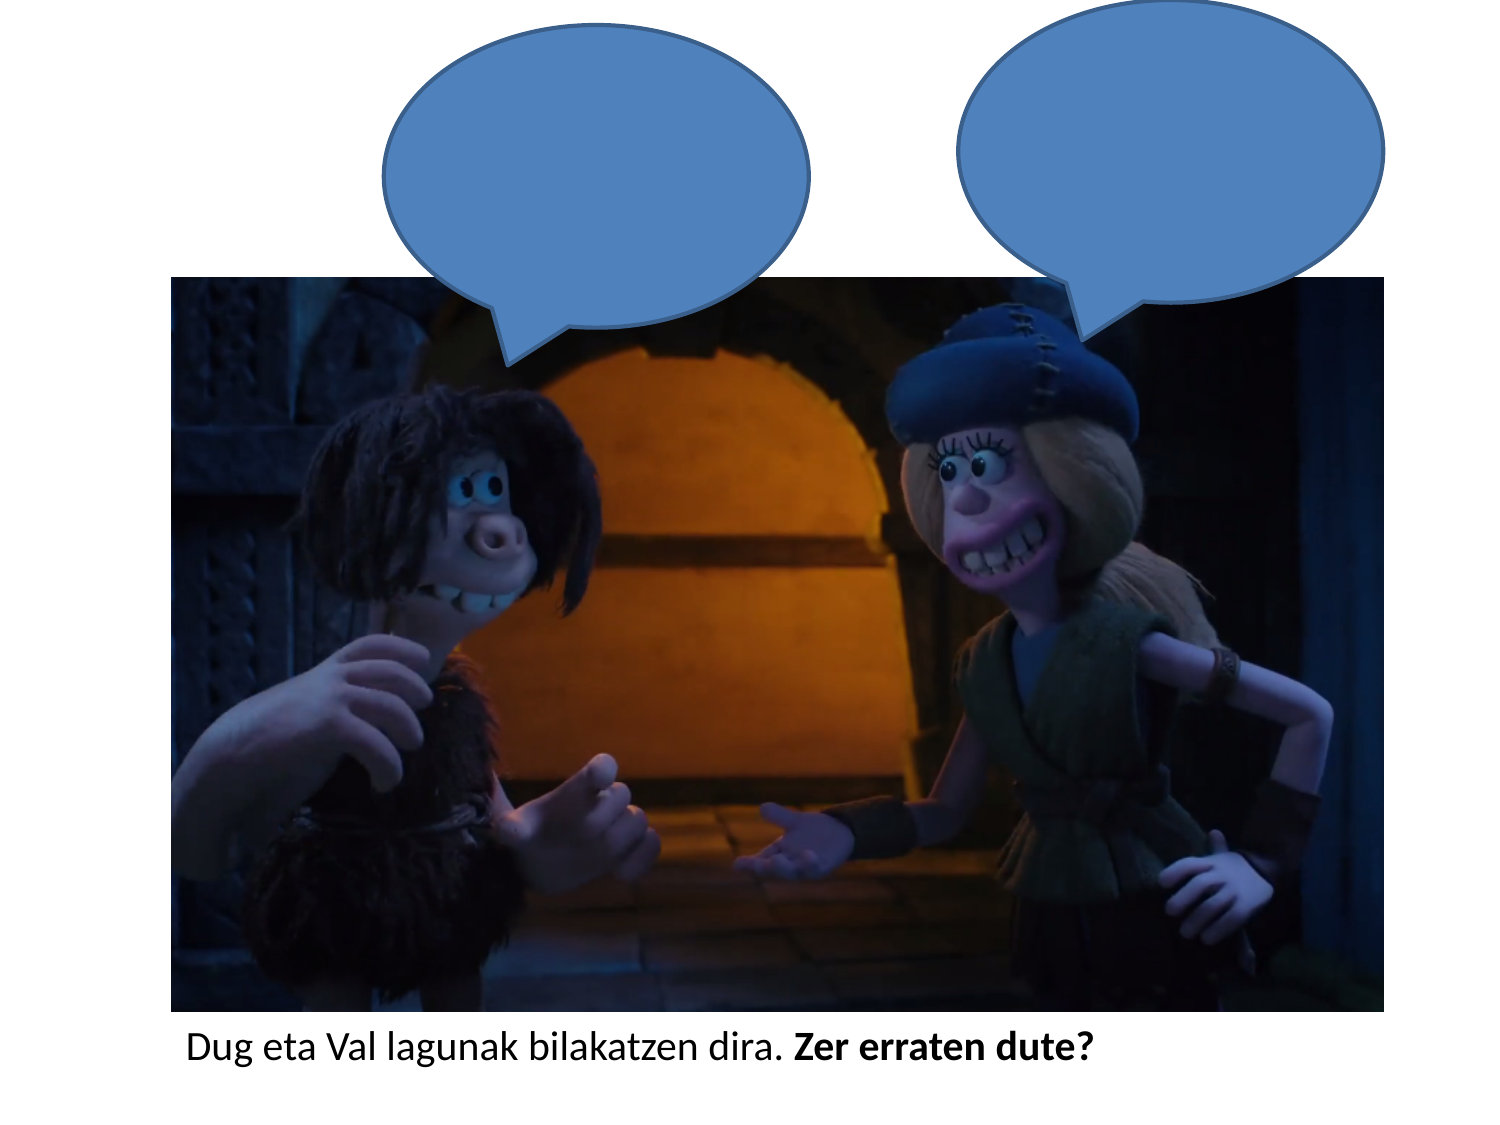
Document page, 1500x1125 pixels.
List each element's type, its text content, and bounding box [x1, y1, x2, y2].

picture [171, 277, 1384, 1011]
text_box Dug eta Val lagunak bilakatzen dira. Zer erraten dute? [171, 1011, 1384, 1077]
text_box [958, 0, 1384, 341]
text_box [383, 24, 809, 366]
